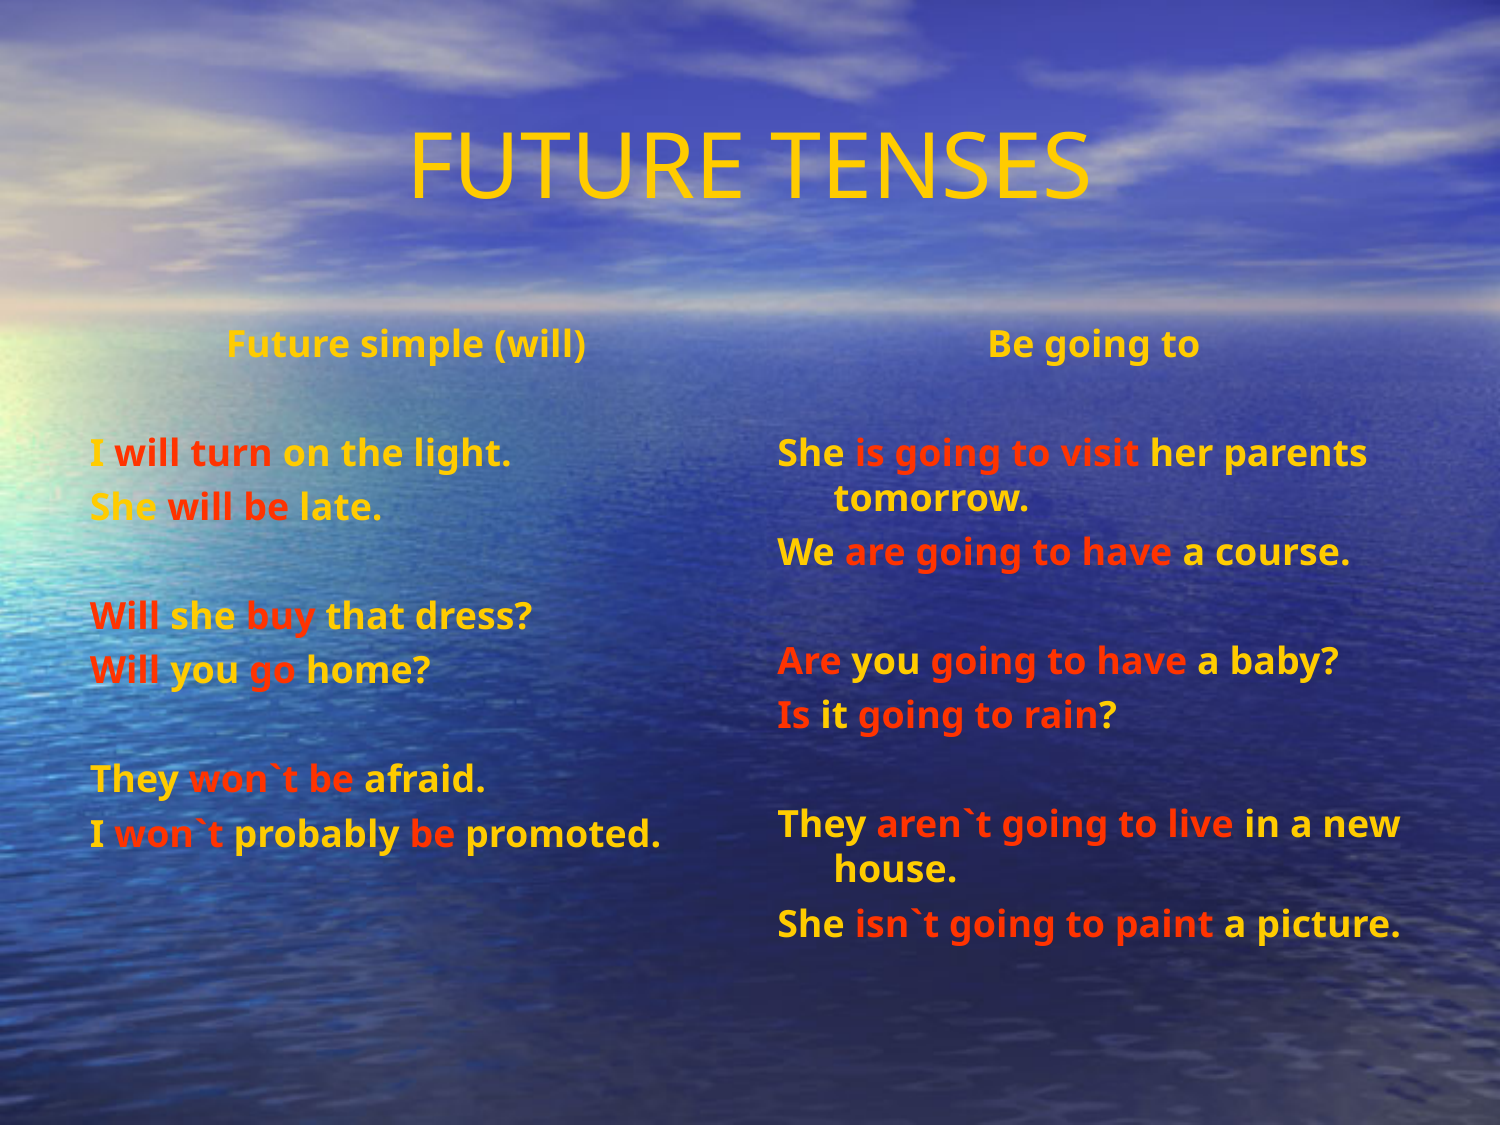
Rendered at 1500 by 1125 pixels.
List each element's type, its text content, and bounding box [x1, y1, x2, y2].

title FUTURE TENSES [75, 47, 1425, 275]
list Be going to She is going to visit her parents tomorrow. We are going to have a course. Are you going to have a baby? Is it going to rain? They aren`t going to live in a new house. She isn`t going to paint a picture. [762, 312, 1425, 988]
picture [0, 0, 1500, 1125]
list Future simple (will)‏ I will turn on the light. She will be late. Will she buy that dress? Will you go home? They won`t be afraid. I won`t probably be promoted. [75, 312, 738, 988]
